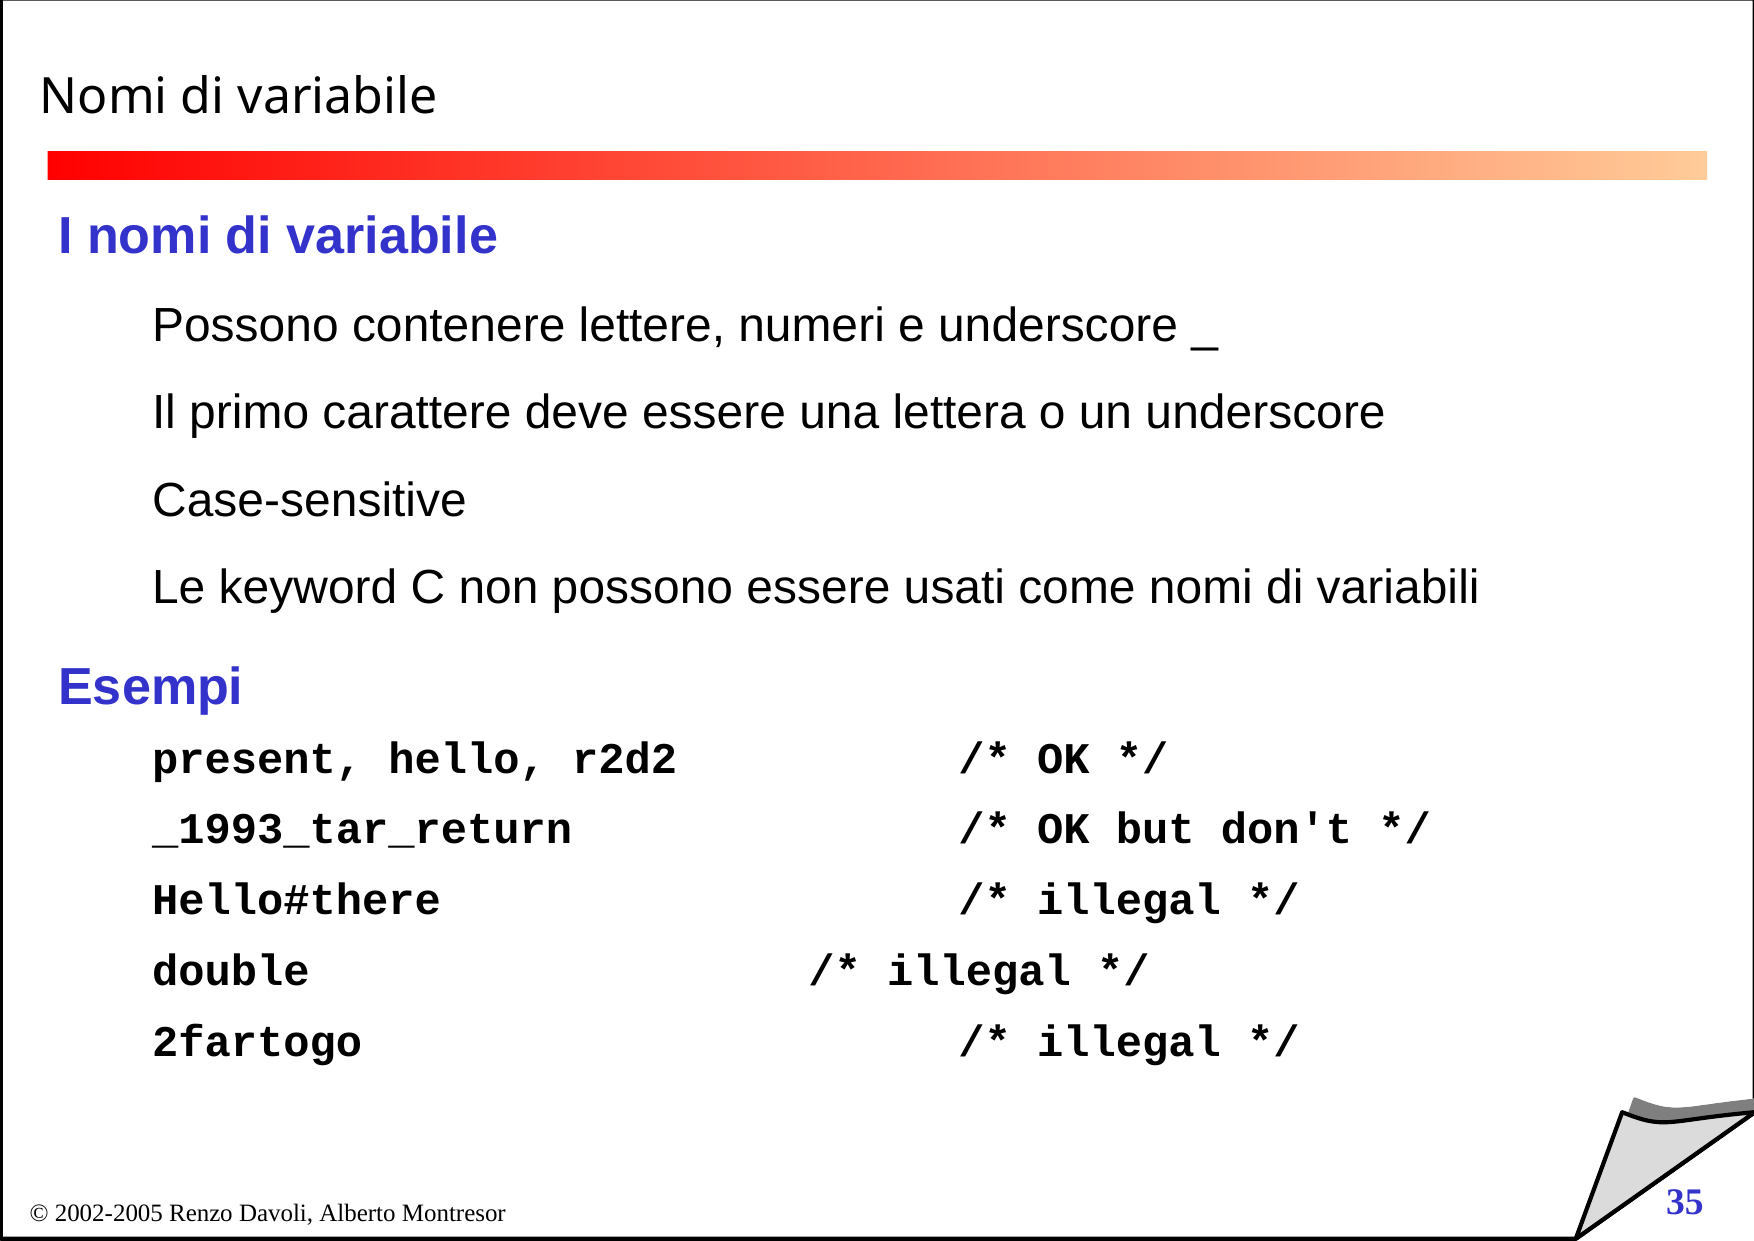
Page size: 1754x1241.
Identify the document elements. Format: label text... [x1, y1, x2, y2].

title Nomi di variabile [40, 49, 1714, 144]
text_box main [750, 151, 754, 179]
list I nomi di variabile Possono contenere lettere, numeri e underscore _ Il primo carattere deve essere una lettera o un underscore Case-sensitive Le keyword C non possono essere usati come nomi di variabili Esempi present, hello, r2d2 /* OK */ _1993_tar_return /* OK but don't */ Hello#there /* illegal */ double /* illegal */ 2fartogo /* illegal */ [58, 206, 1696, 1078]
